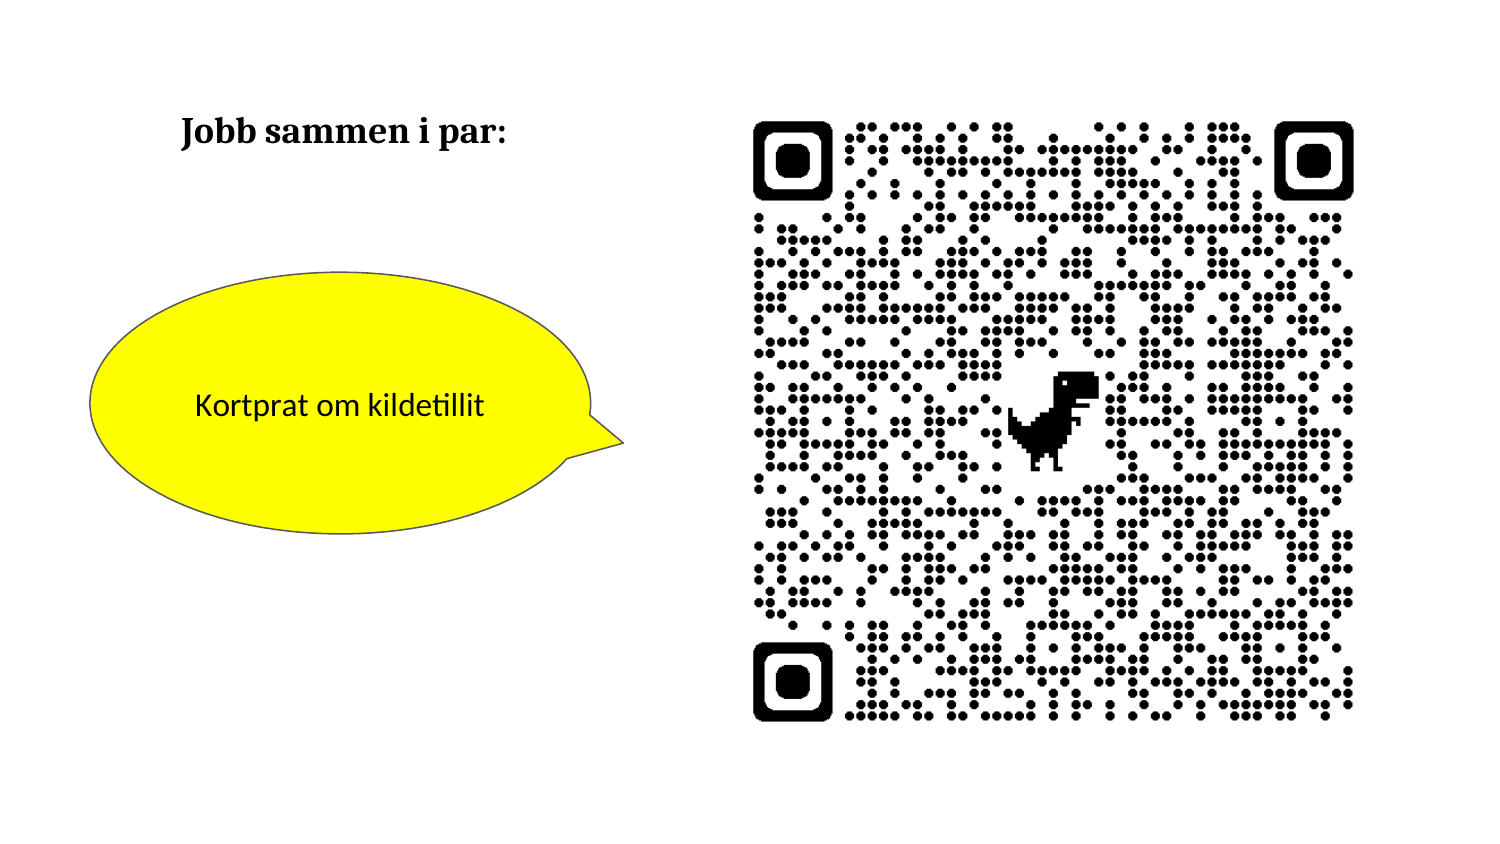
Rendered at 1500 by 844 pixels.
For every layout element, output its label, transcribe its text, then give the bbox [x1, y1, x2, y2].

text_box Kortprat om kildetillit [89, 272, 624, 534]
text_box Jobb sammen i par: [83, 91, 624, 182]
picture [708, 76, 1399, 767]
